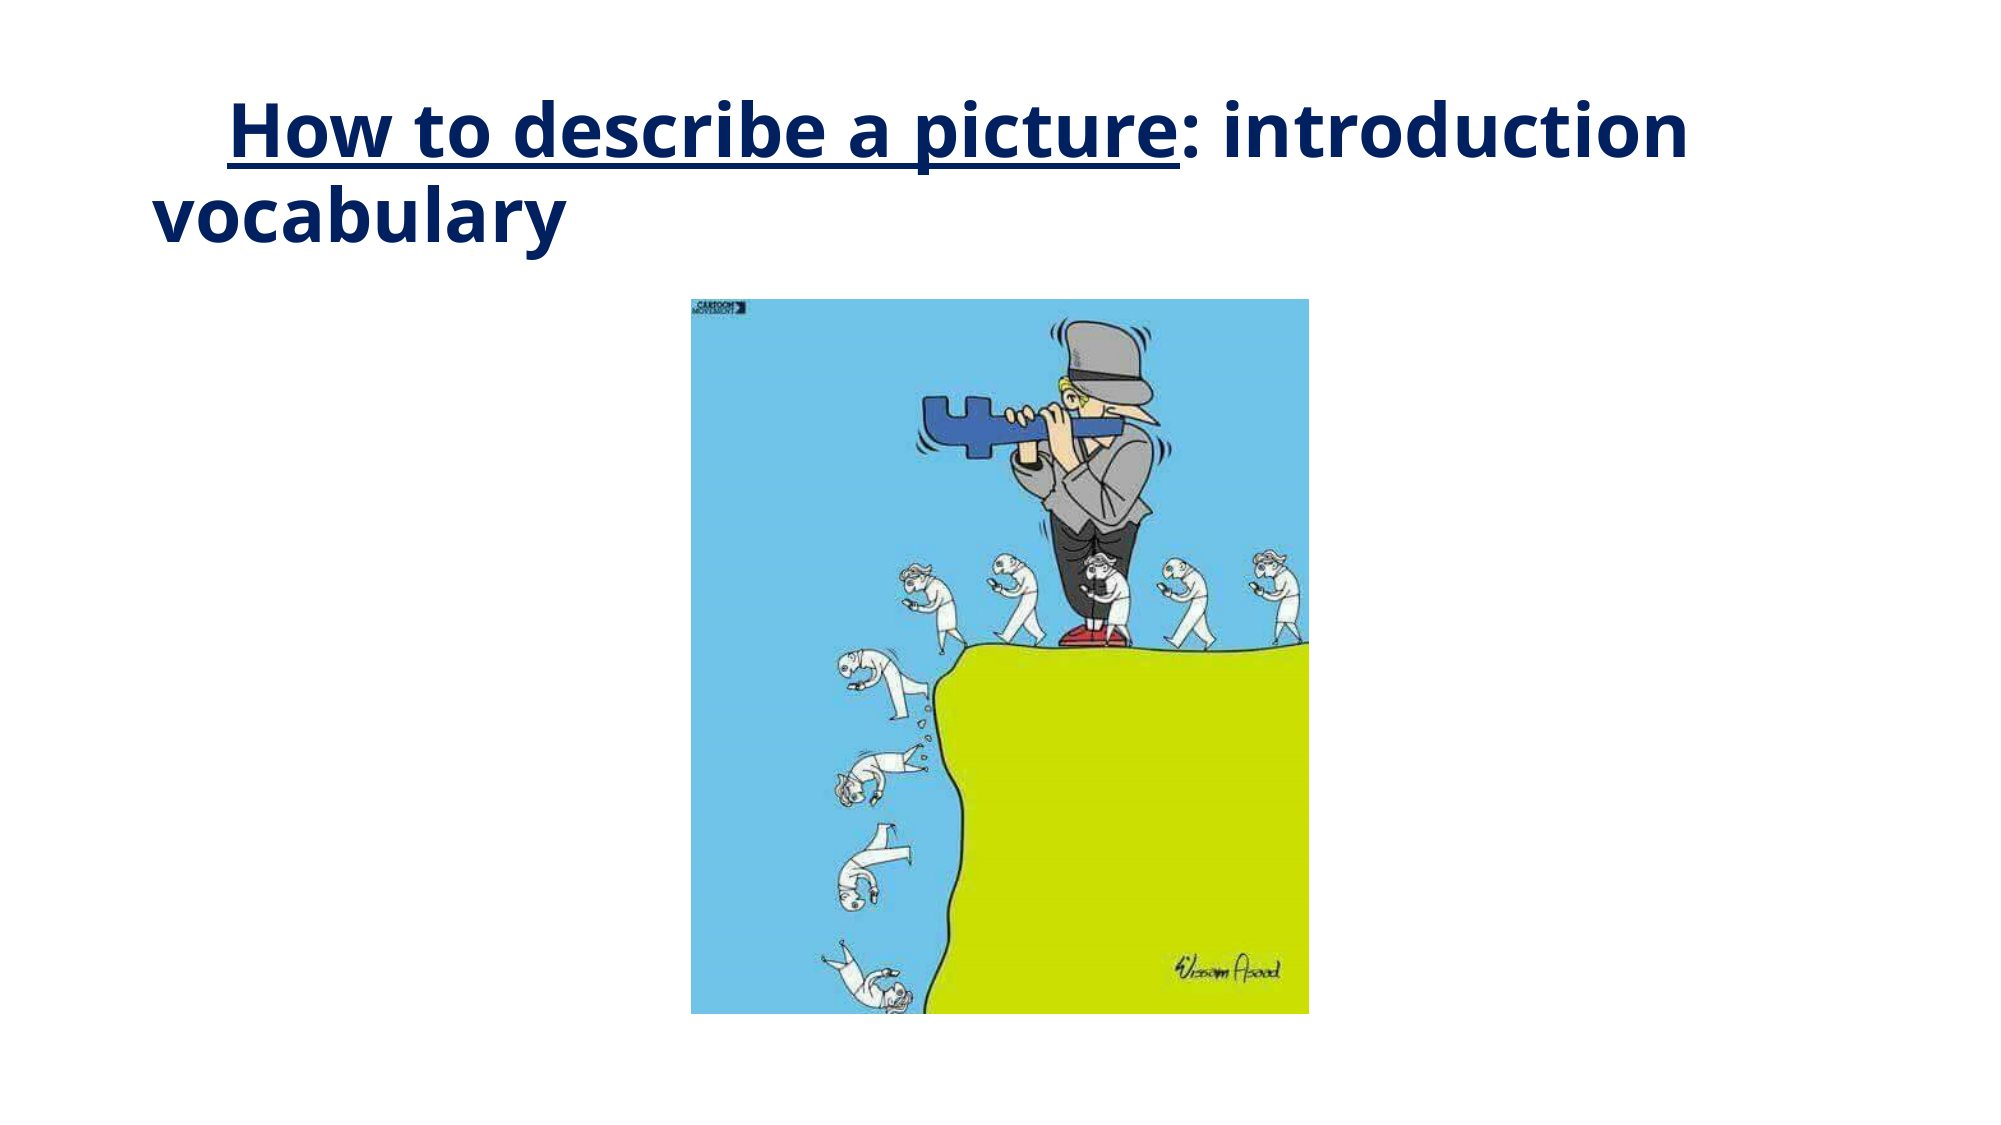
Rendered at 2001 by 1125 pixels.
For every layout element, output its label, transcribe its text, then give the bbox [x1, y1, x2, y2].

picture [691, 299, 1309, 1014]
title How to describe a picture: introduction vocabulary [137, 59, 1863, 278]
